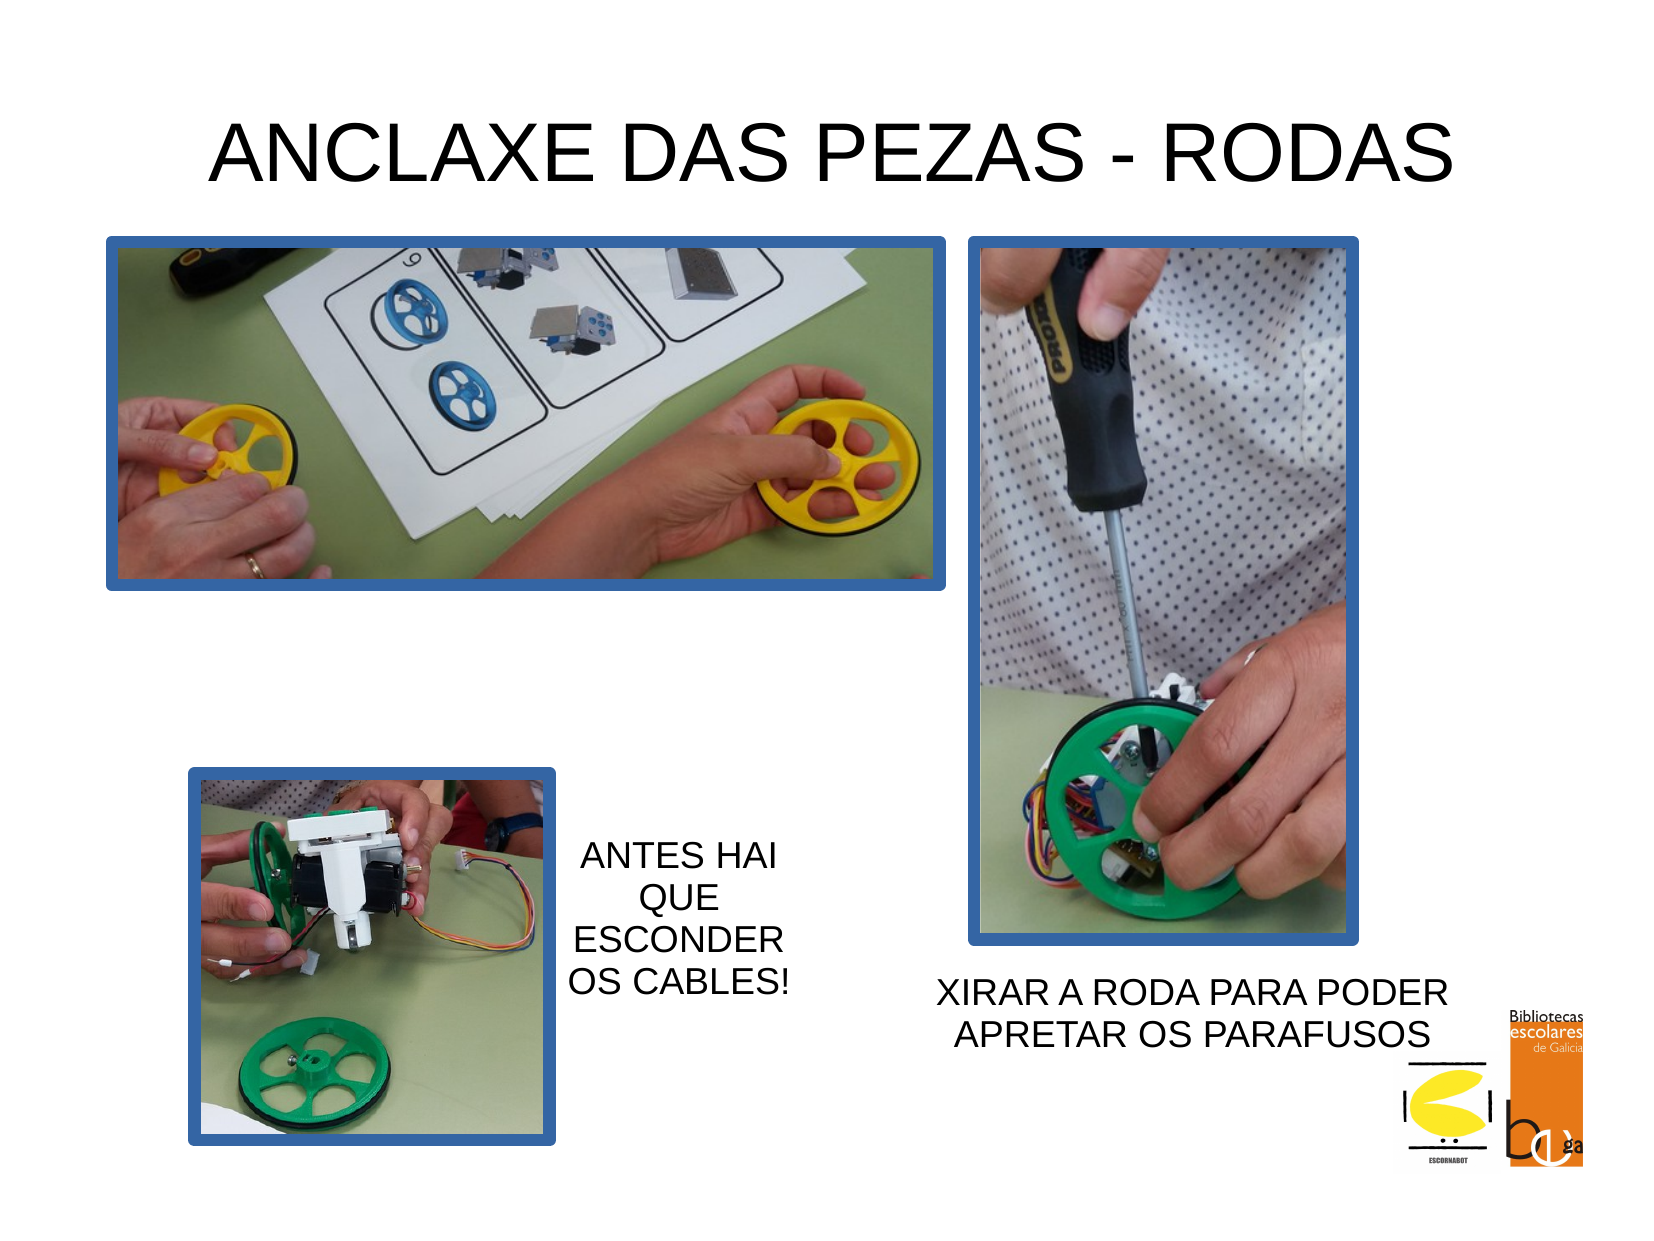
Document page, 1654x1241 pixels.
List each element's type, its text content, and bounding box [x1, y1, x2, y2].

title ANCLAXE DAS PEZAS - RODAS [82, 49, 1571, 257]
picture [118, 248, 934, 579]
picture [1393, 1010, 1583, 1174]
picture [200, 779, 544, 1134]
text_box XIRAR A RODA PARA PODER APRETAR OS PARAFUSOS [909, 964, 1477, 1063]
picture [980, 248, 1347, 934]
text_box ANTES HAI QUE ESCONDER OS CABLES! [543, 826, 815, 1010]
